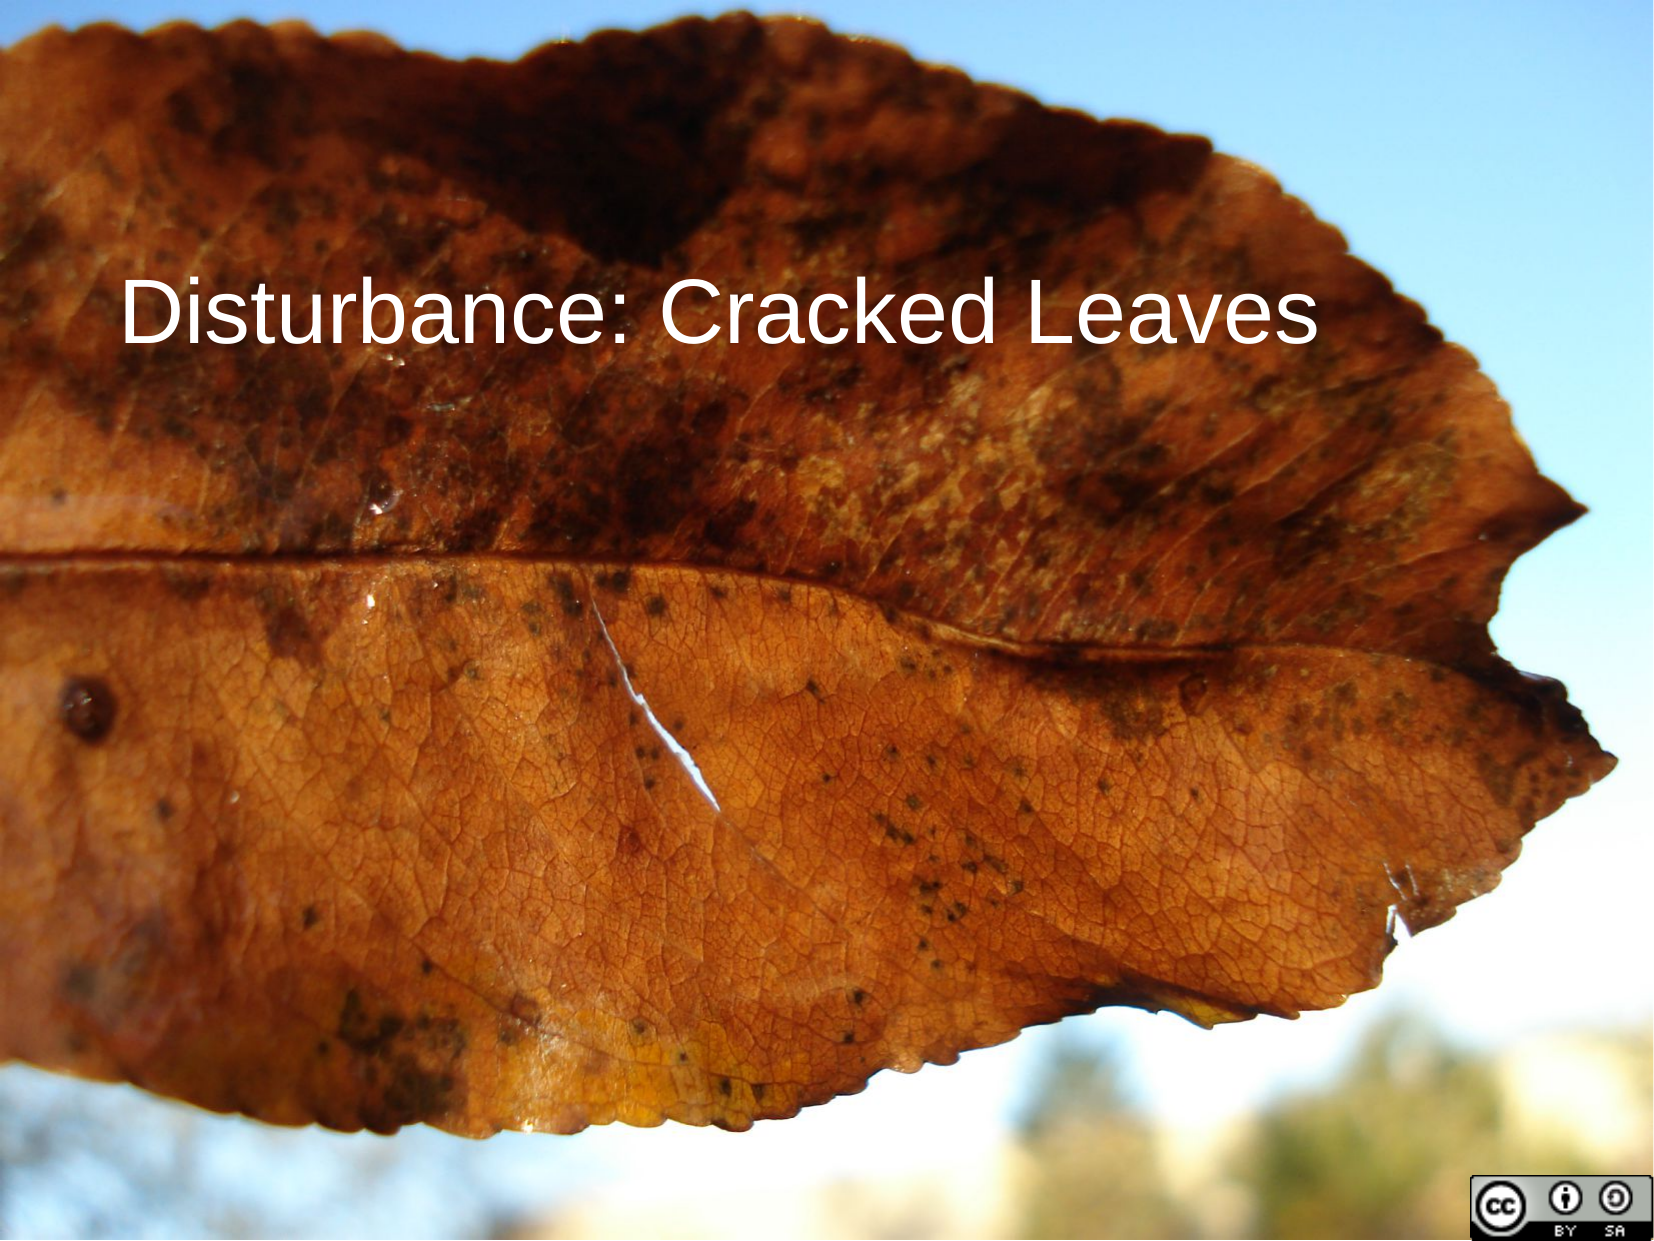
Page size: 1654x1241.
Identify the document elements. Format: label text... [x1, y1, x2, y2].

title Disturbance: Cracked Leaves [0, 216, 1465, 409]
picture [0, 0, 1654, 1241]
